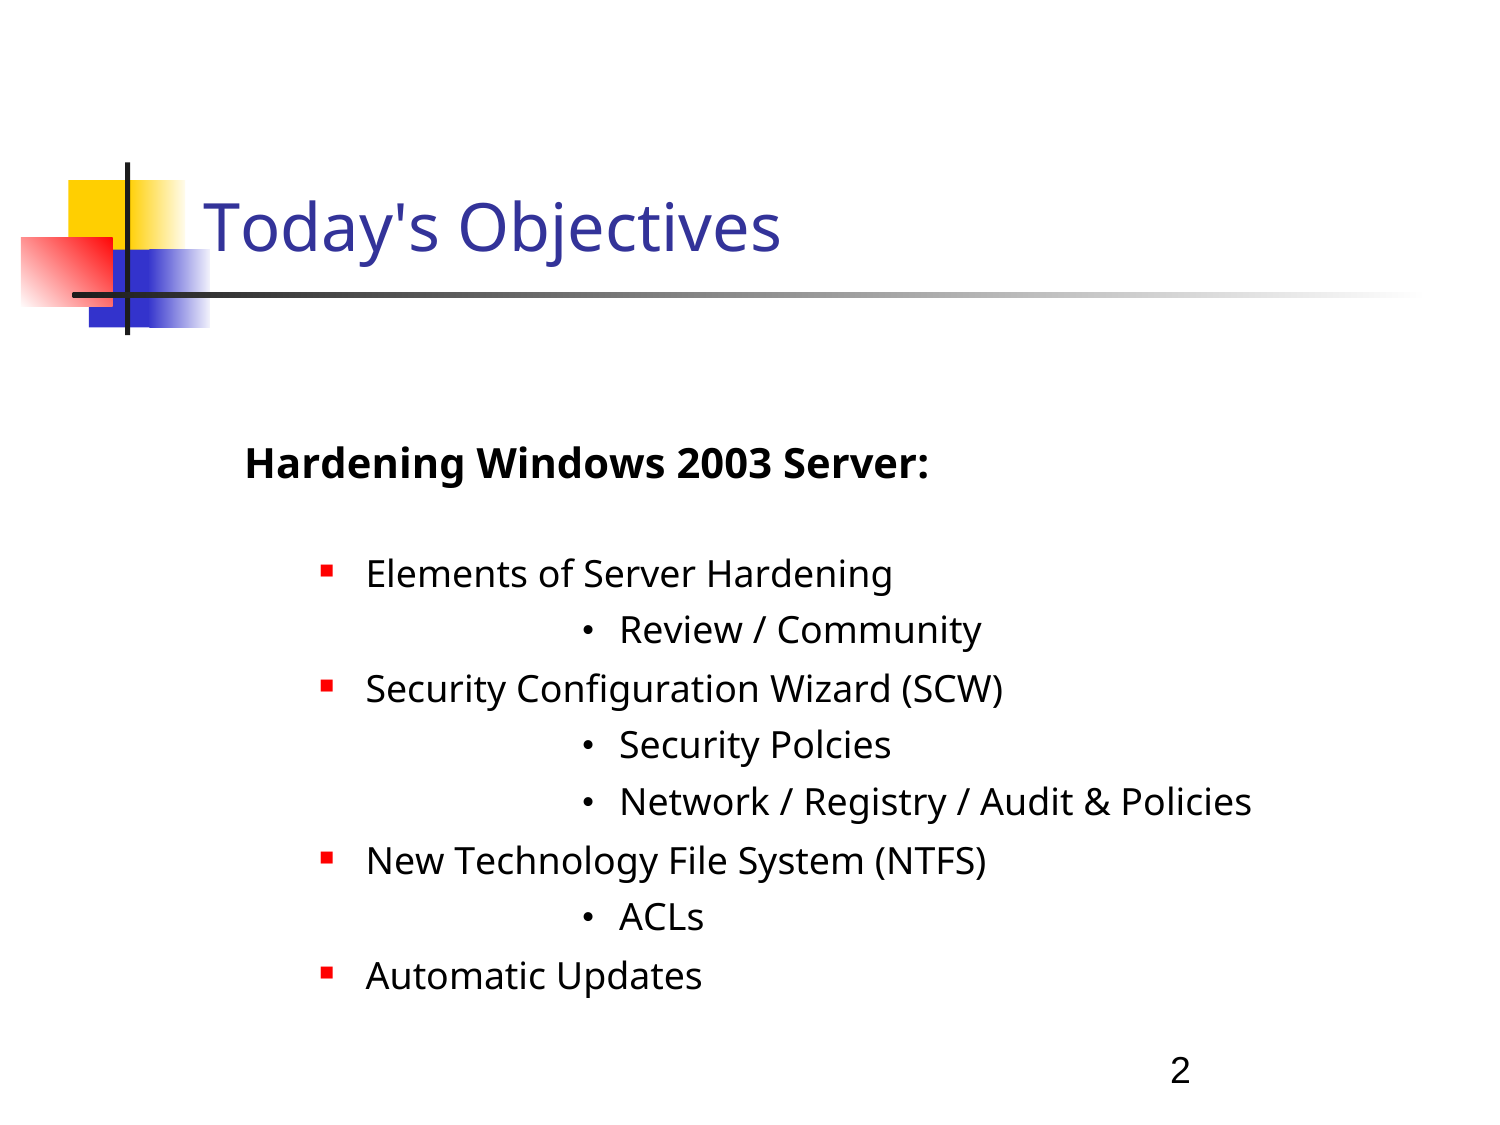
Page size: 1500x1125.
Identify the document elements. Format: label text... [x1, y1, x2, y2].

list Hardening Windows 2003 Server: Elements of Server Hardening Review / Community Security Configuration Wizard (SCW) Security Polcies Network / Registry / Audit & Policies New Technology File System (NTFS) ACLs Automatic Updates [229, 365, 1434, 1034]
title Today's Objectives [188, 35, 1468, 276]
